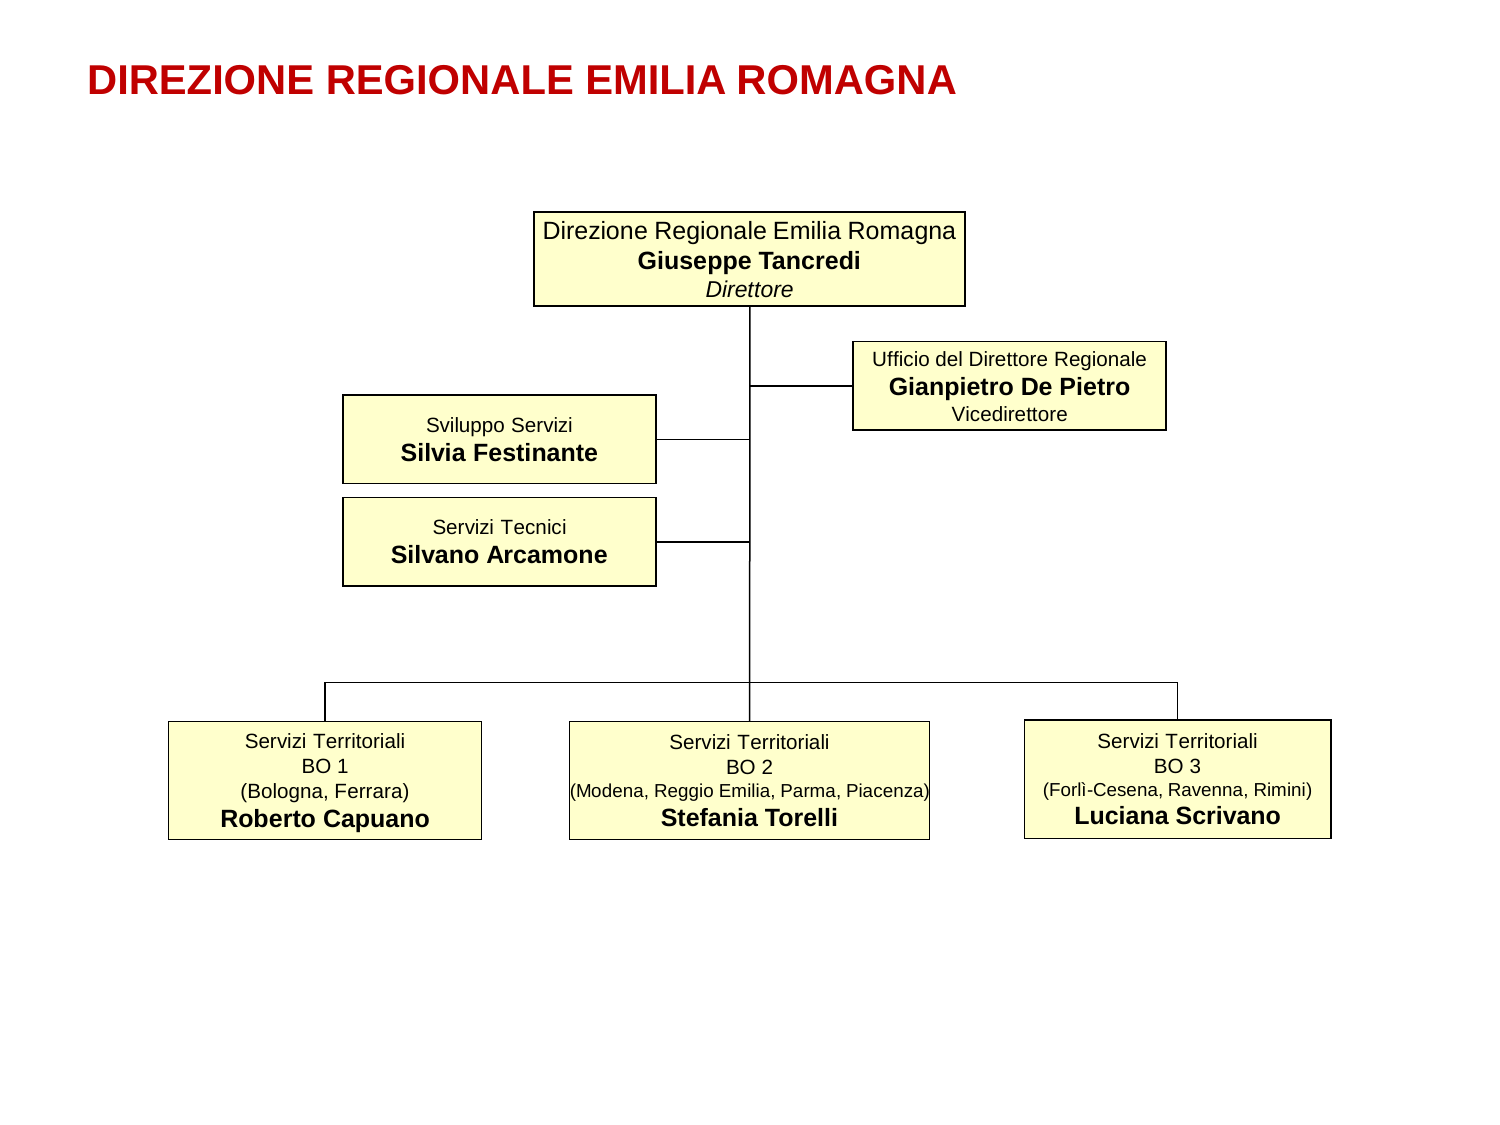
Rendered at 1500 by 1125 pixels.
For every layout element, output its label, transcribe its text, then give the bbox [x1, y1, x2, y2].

picture [167, 207, 1332, 848]
text_box DIREZIONE REGIONALE EMILIA ROMAGNA [72, 45, 1462, 128]
